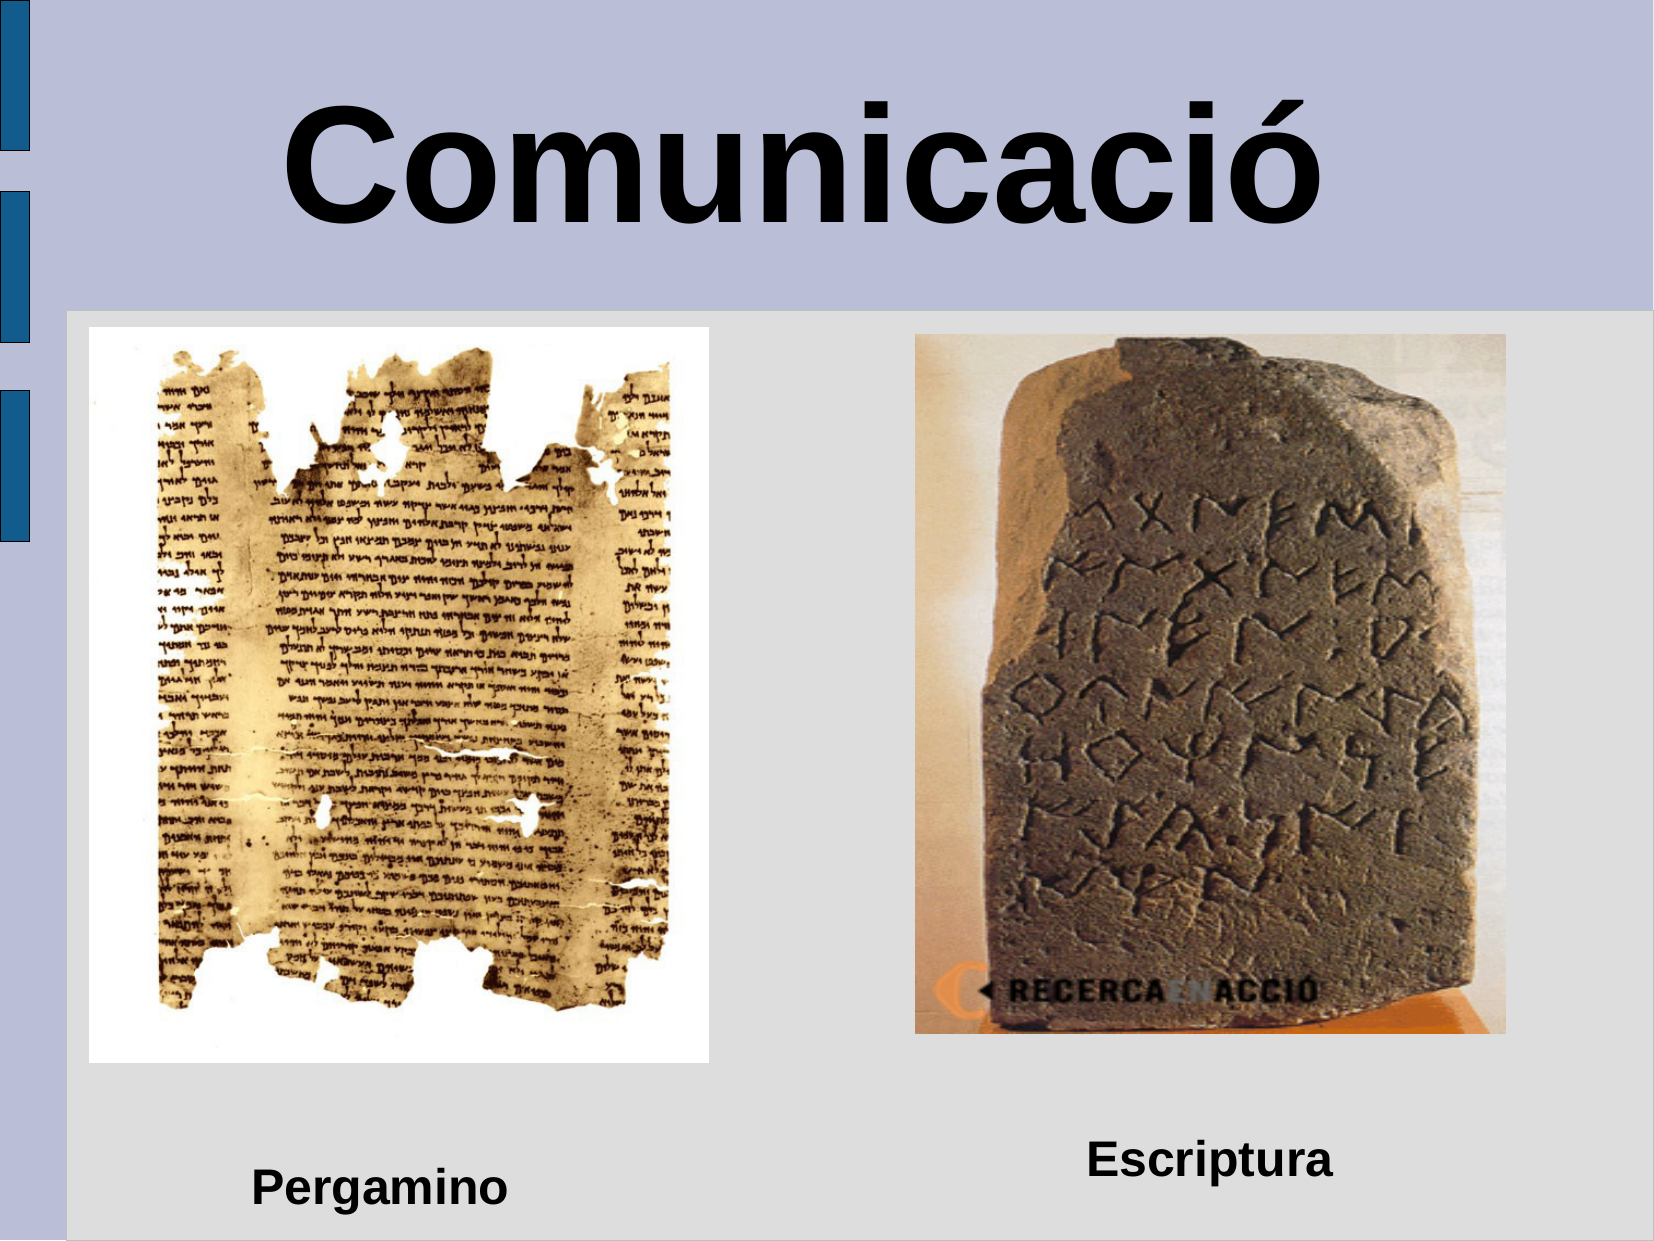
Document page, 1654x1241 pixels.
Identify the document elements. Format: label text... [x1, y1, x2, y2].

text_box Comunicació [265, 64, 1342, 266]
text_box Pergamino [236, 1151, 525, 1224]
picture [915, 334, 1506, 1034]
picture [89, 327, 709, 1063]
text_box Escriptura [1071, 1124, 1349, 1197]
